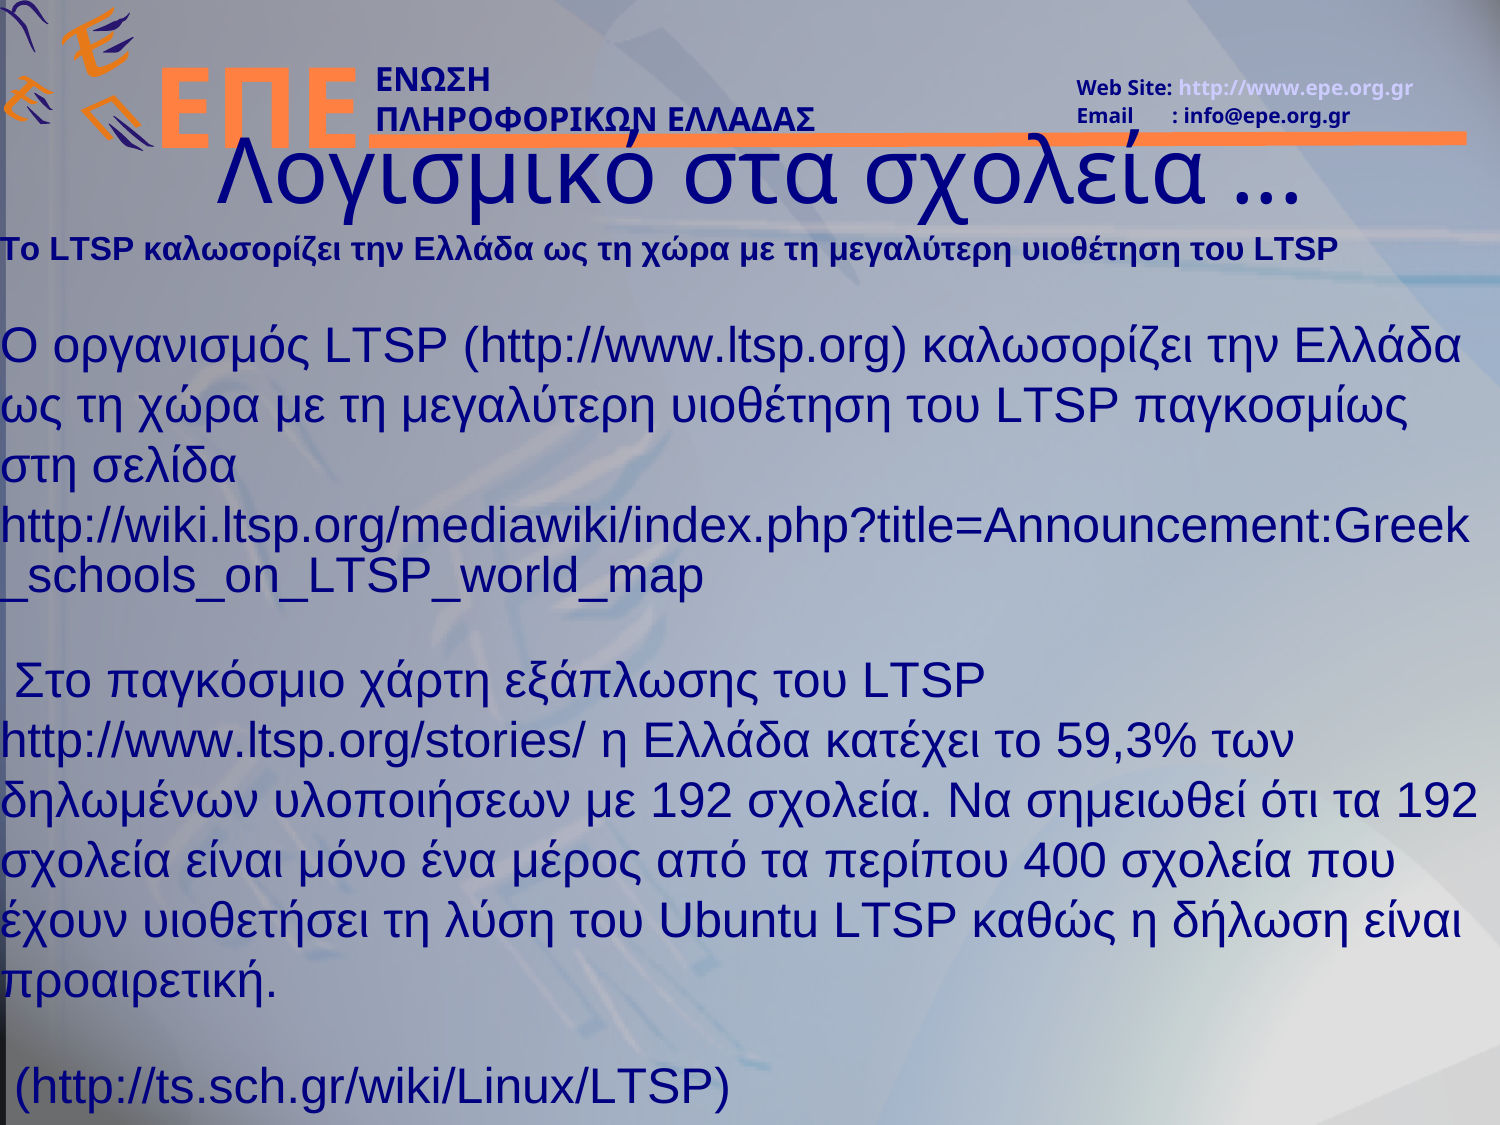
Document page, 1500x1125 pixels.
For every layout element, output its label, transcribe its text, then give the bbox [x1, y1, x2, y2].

title Λογισμικό στα σχολεία ... [135, 71, 1388, 219]
text_box Tο LTSP καλωσορίζει την Ελλάδα ως τη χώρα με τη μεγαλύτερη υιοθέτηση του LTSP Ο οργανισμός LTSP (http://www.ltsp.org) καλωσορίζει την Ελλάδα ως τη χώρα με τη μεγαλύτερη υιοθέτηση του LTSP παγκοσμίως στη σελίδα http://wiki.ltsp.org/mediawiki/index.php?title=Announcement:Greek_schools_on_LTSP_world_map Στο παγκόσμιο χάρτη εξάπλωσης του LTSP http://www.ltsp.org/stories/ η Ελλάδα κατέχει το 59,3% των δηλωμένων υλοποιήσεων με 192 σχολεία. Να σημειωθεί ότι τα 192 σχολεία είναι μόνο ένα μέρος από τα περίπου 400 σχολεία που έχουν υιοθετήσει τη λύση του Ubuntu LTSP καθώς η δήλωση είναι προαιρετική. (http://ts.sch.gr/wiki/Linux/LTSP) [0, 219, 1498, 1125]
